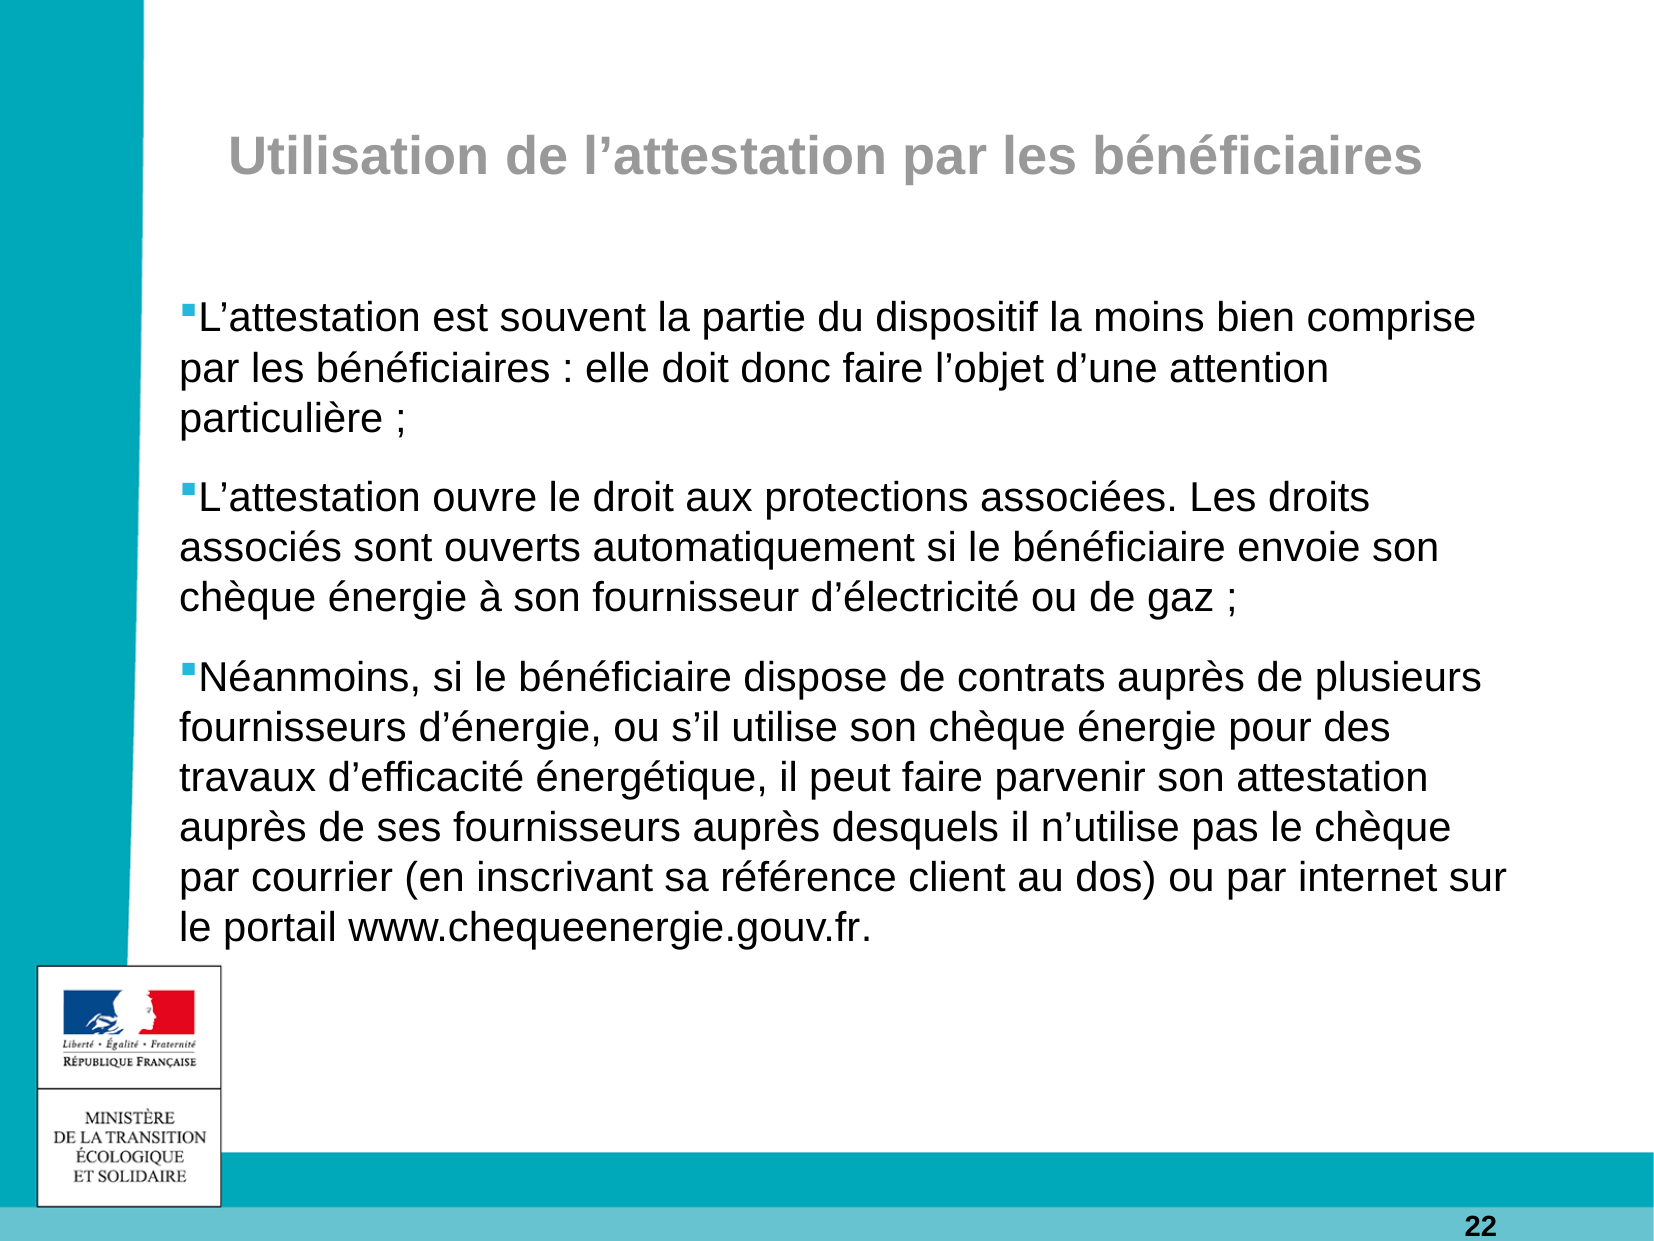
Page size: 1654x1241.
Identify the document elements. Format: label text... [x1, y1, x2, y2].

text_box [1464, 1207, 1629, 1241]
list L’attestation est souvent la partie du dispositif la moins bien comprise par les bénéficiaires : elle doit donc faire l’objet d’une attention particulière ; L’attestation ouvre le droit aux protections associées. Les droits associés sont ouverts automatiquement si le bénéficiaire envoie son chèque énergie à son fournisseur d’électricité ou de gaz ; Néanmoins, si le bénéficiaire dispose de contrats auprès de plusieurs fournisseurs d’énergie, ou s’il utilise son chèque énergie pour des travaux d’efficacité énergétique, il peut faire parvenir son attestation auprès de ses fournisseurs auprès desquels il n’utilise pas le chèque par courrier (en inscrivant sa référence client au dos) ou par internet sur le portail www.chequeenergie.gouv.fr. [179, 290, 1509, 1010]
title Utilisation de l’attestation par les bénéficiaires [82, 49, 1571, 257]
